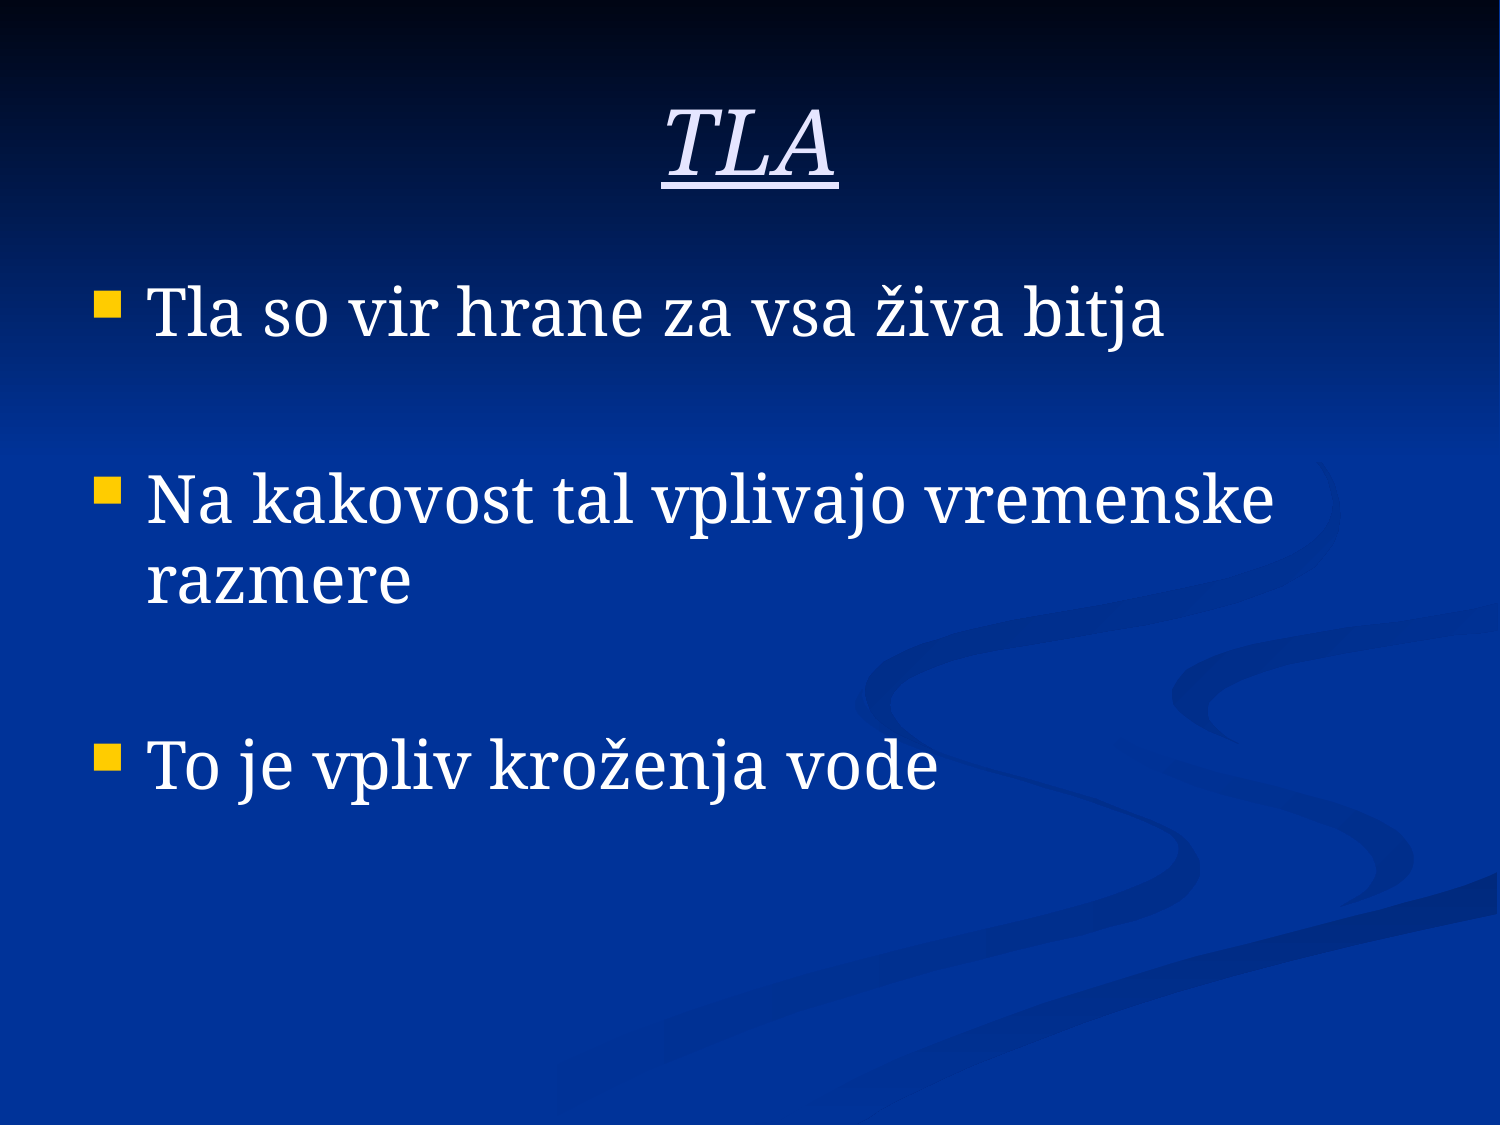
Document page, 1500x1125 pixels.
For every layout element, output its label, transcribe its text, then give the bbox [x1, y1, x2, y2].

list Tla so vir hrane za vsa živa bitja Na kakovost tal vplivajo vremenske razmere To je vpliv kroženja vode [75, 262, 1425, 1005]
title TLA [75, 45, 1425, 233]
